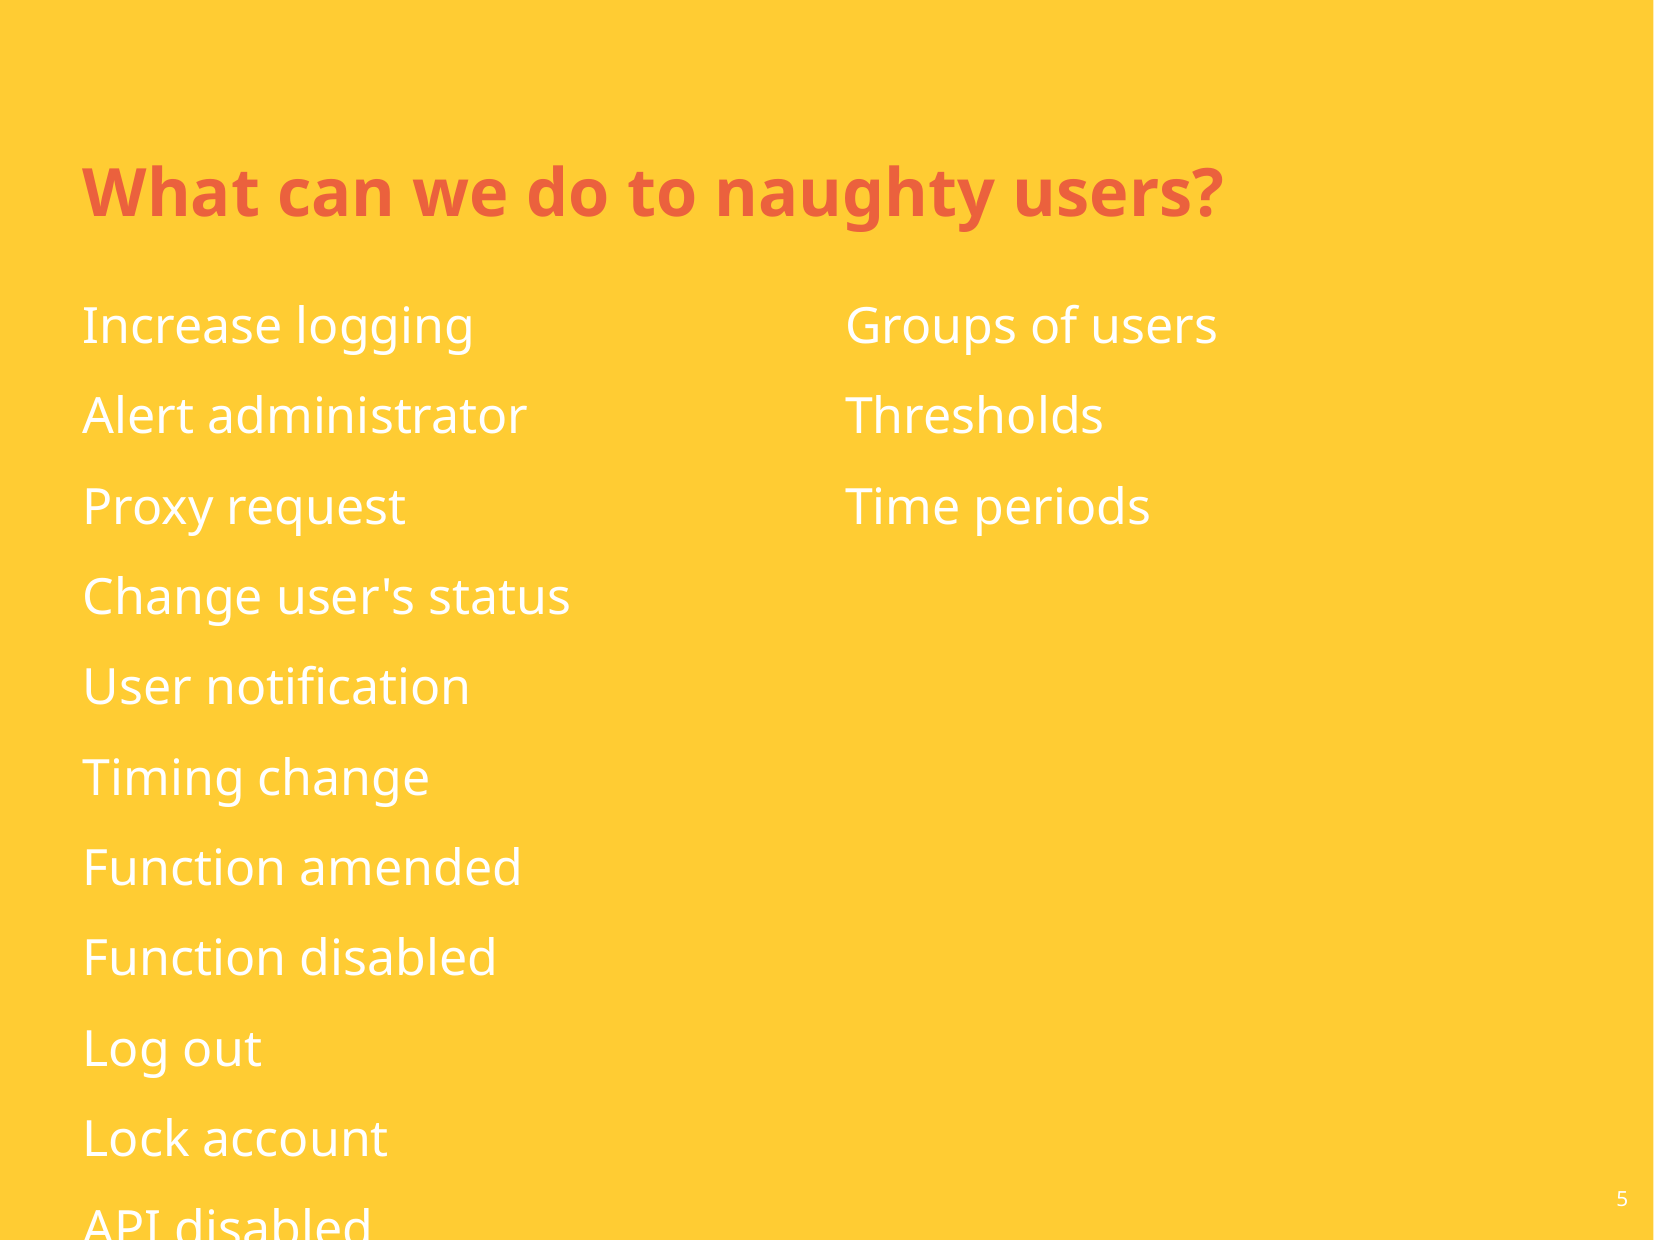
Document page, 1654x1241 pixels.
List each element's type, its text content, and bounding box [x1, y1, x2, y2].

list Increase logging Alert administrator Proxy request Change user's status User notification Timing change Function amended Function disabled Log out Lock account API disabled [82, 290, 809, 1241]
list Groups of users Thresholds Time periods [845, 290, 1572, 1109]
title What can we do to naughty users? [82, 81, 1571, 237]
